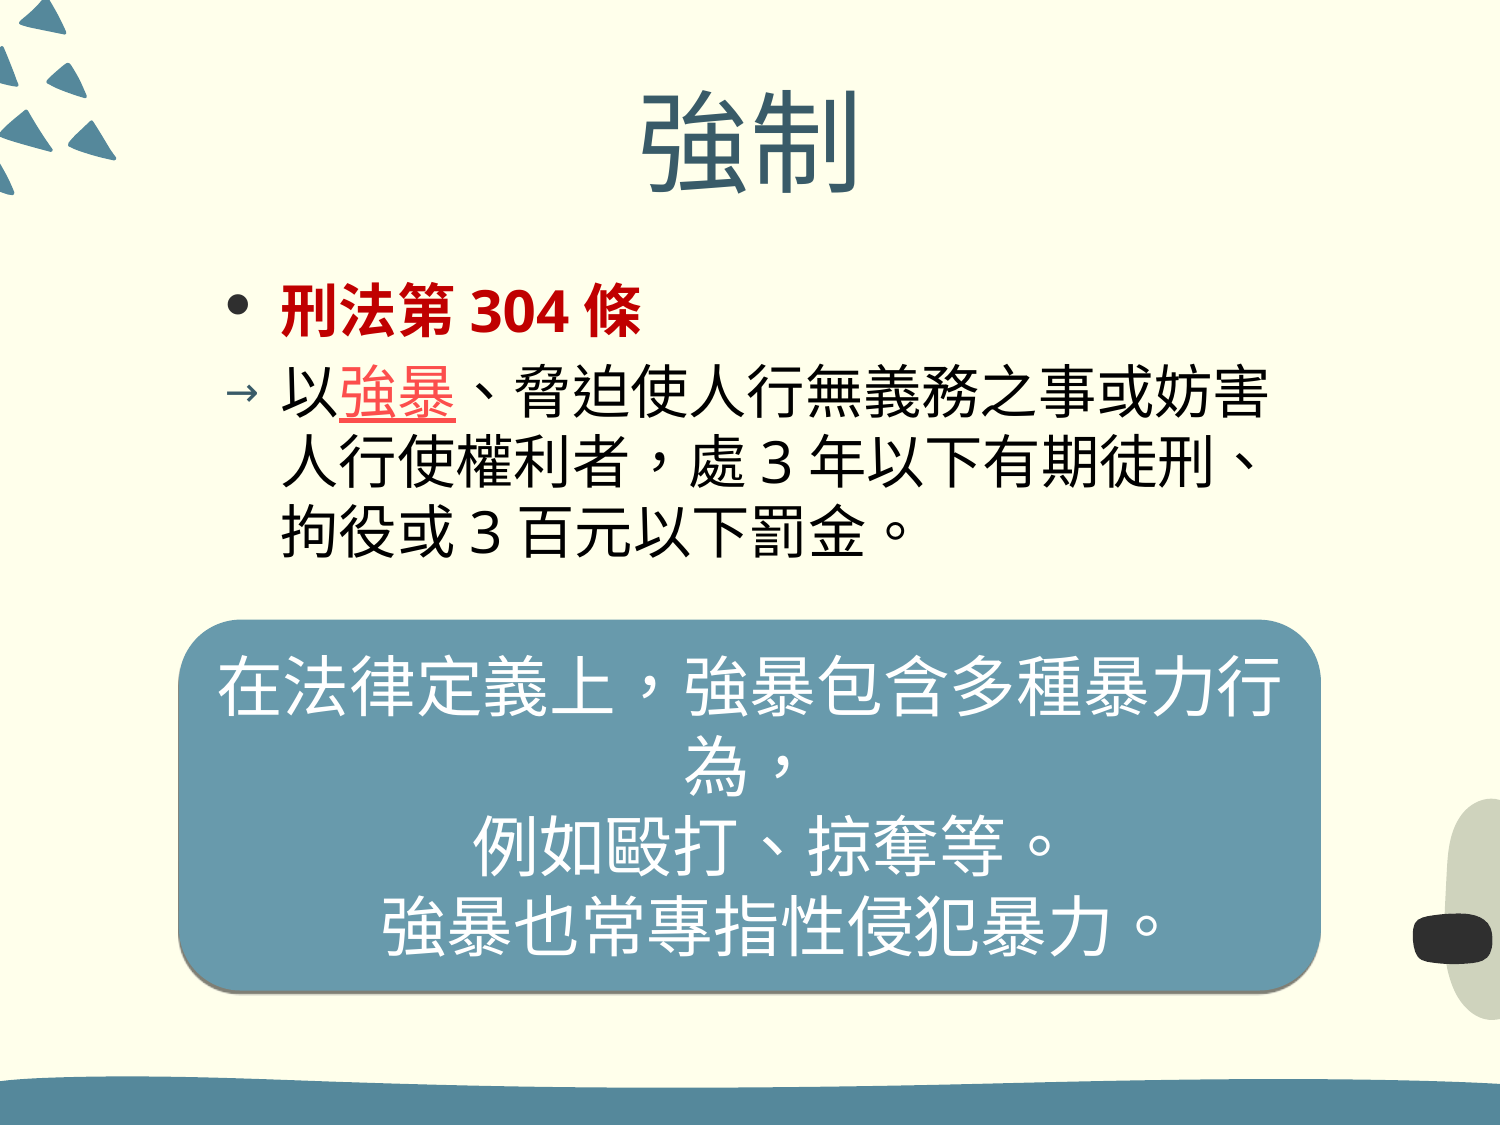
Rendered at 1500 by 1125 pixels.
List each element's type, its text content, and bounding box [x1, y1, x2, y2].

text_box [0, 163, 15, 196]
text_box [19, 0, 67, 35]
title 強制 [75, 45, 1425, 233]
text_box [46, 62, 87, 99]
text_box [68, 120, 117, 161]
text_box [0, 1076, 1500, 1125]
text_box [0, 46, 19, 87]
text_box [0, 109, 53, 152]
text_box 在法律定義上，強暴包含多種暴力行為， 例如毆打、掠奪等。 強暴也常專指性侵犯暴力。 [178, 619, 1321, 991]
list 刑法第304條 以強暴、脅迫使人行無義務之事或妨害人行使權利者，處3年以下有期徒刑、拘役或3百元以下罰金。 [209, 266, 1291, 610]
text_box [1412, 798, 1500, 1020]
